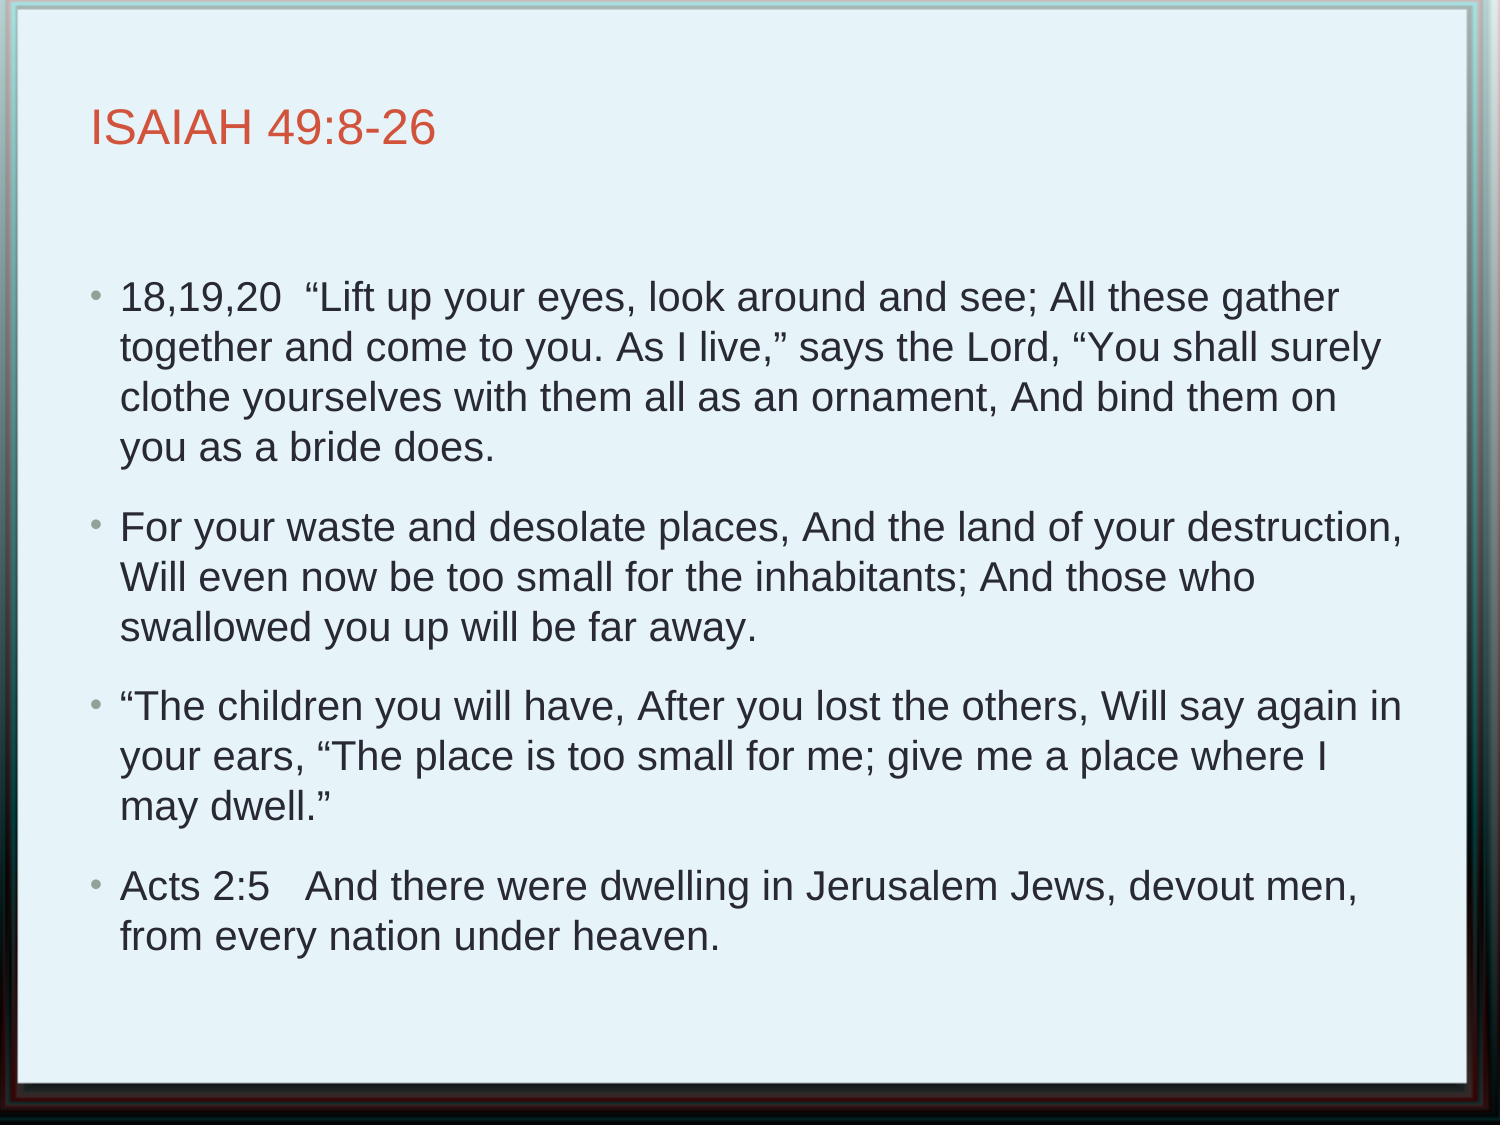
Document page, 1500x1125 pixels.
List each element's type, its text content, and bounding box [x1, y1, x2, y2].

picture [0, 0, 1500, 1125]
list 18,19,20 “Lift up your eyes, look around and see; All these gather together and come to you. As I live,” says the Lord, “You shall surely clothe yourselves with them all as an ornament, And bind them on you as a bride does. For your waste and desolate places, And the land of your destruction, Will even now be too small for the inhabitants; And those who swallowed you up will be far away. “The children you will have, After you lost the others, Will say again in your ears, “The place is too small for me; give me a place where I may dwell.” Acts 2:5 And there were dwelling in Jerusalem Jews, devout men, from every nation under heaven. [75, 262, 1425, 1063]
title ISAIAH 49:8-26 [75, 87, 1425, 250]
